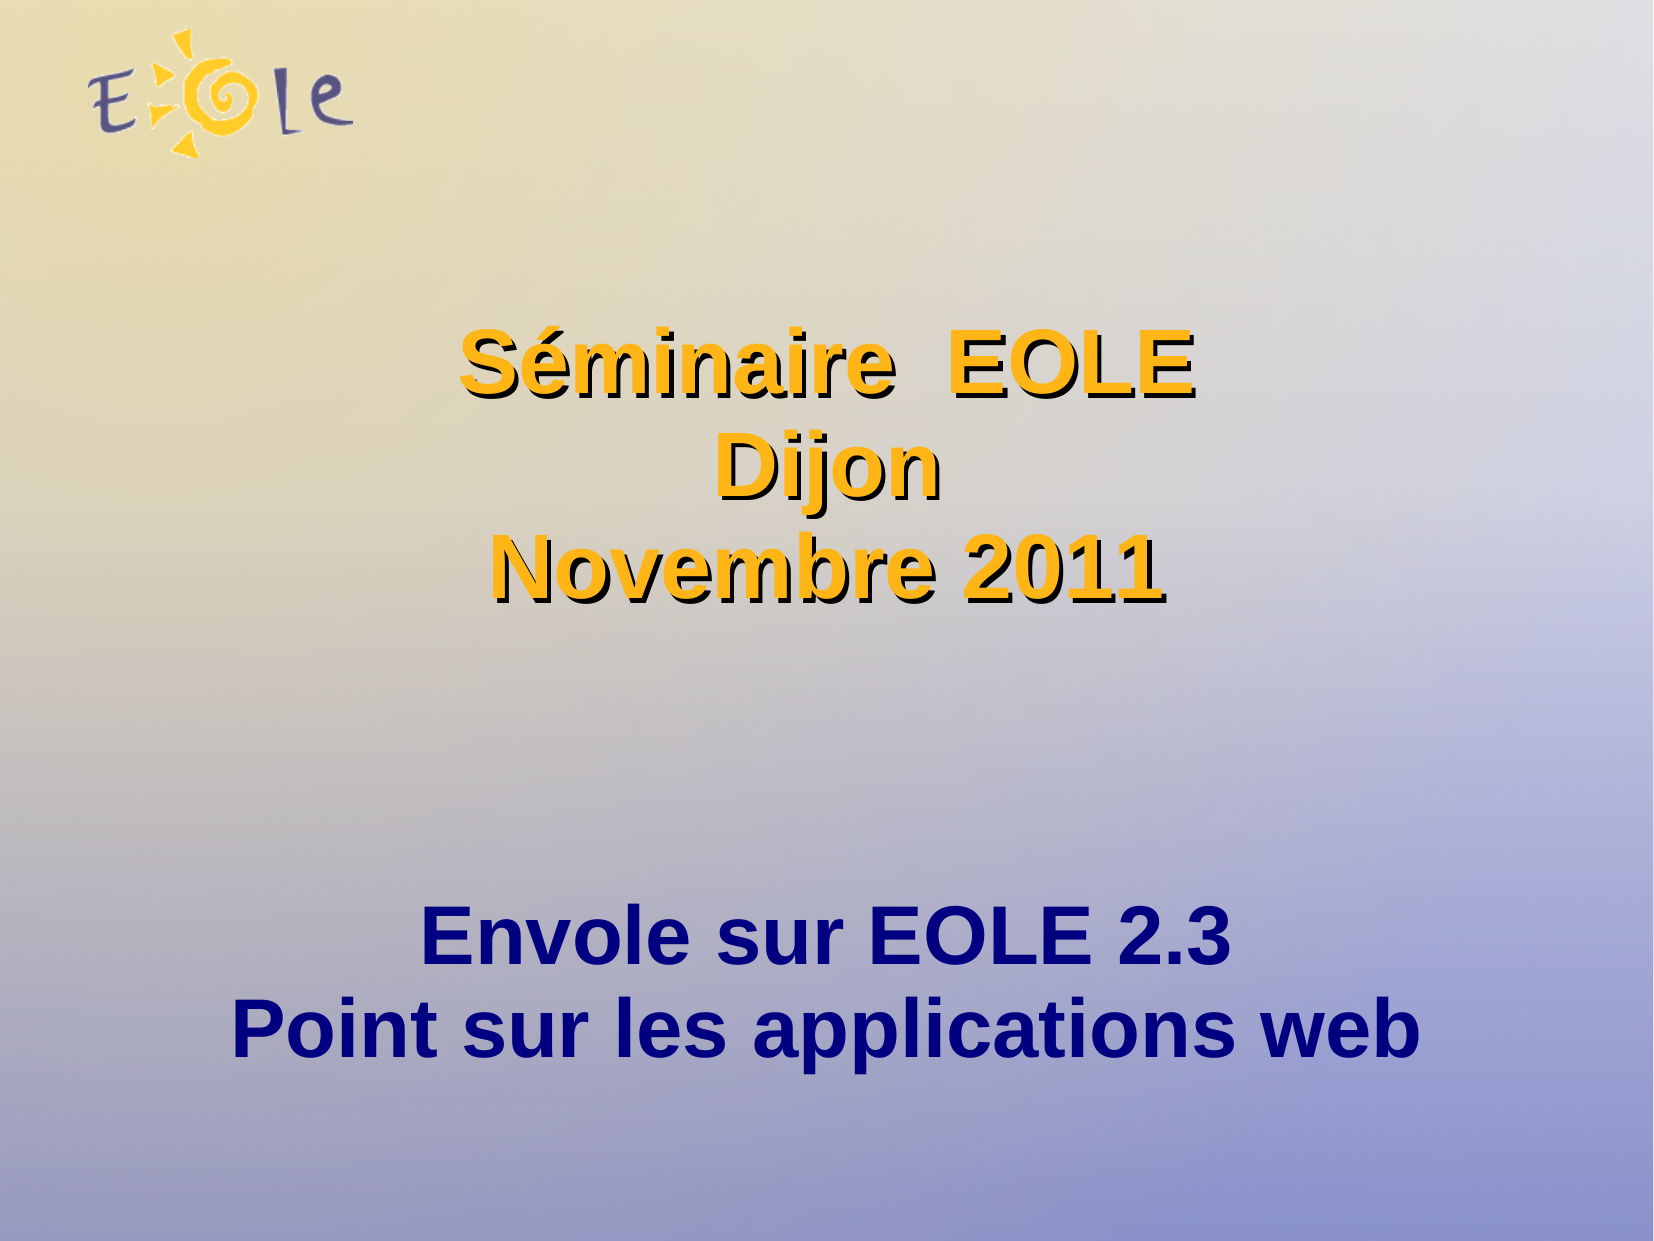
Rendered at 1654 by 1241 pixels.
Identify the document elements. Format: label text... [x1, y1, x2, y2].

text_box Envole sur EOLE 2.3 Point sur les applications web [215, 881, 1439, 1112]
title Séminaire EOLE Dijon Novembre 2011 [82, 191, 1571, 739]
picture [0, 0, 1654, 1241]
